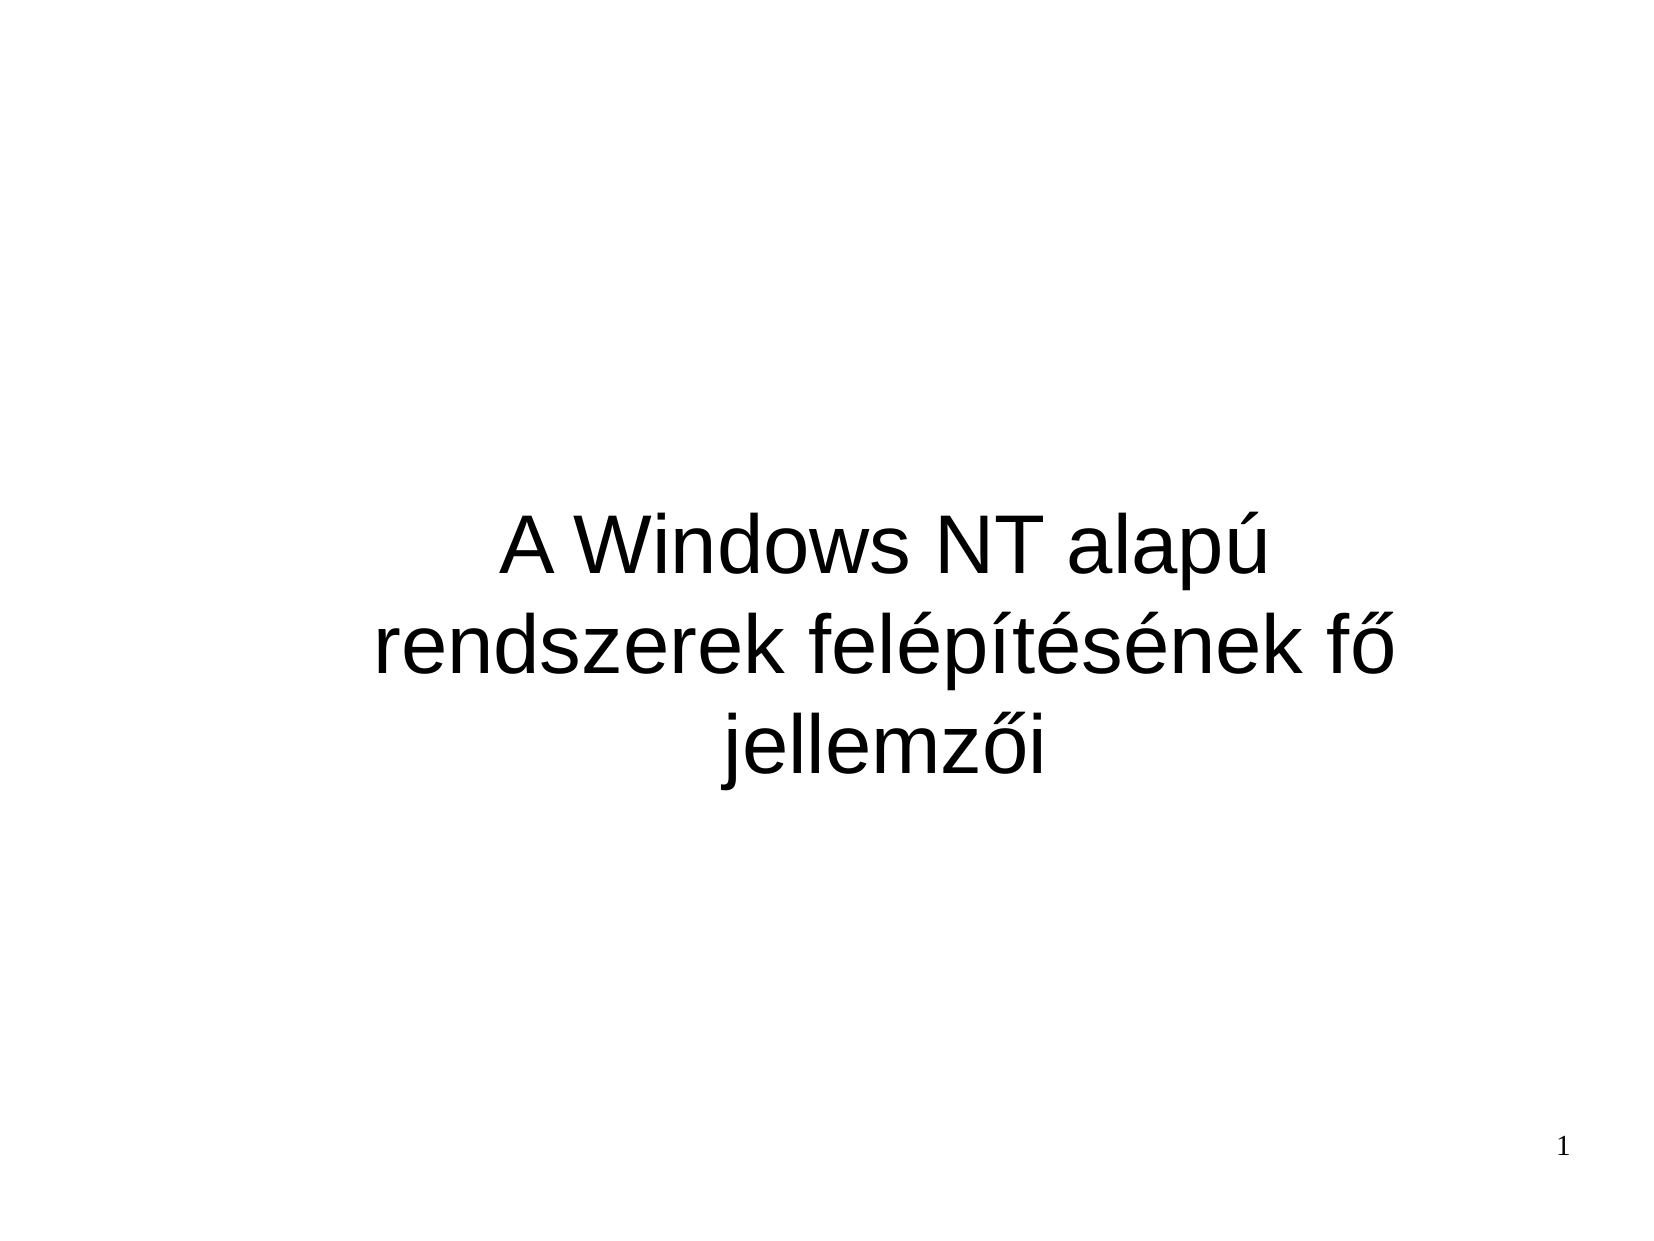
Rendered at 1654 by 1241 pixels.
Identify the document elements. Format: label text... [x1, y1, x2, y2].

subtitle A Windows NT alapú rendszerek felépítésének fő jellemzői [306, 482, 1465, 660]
